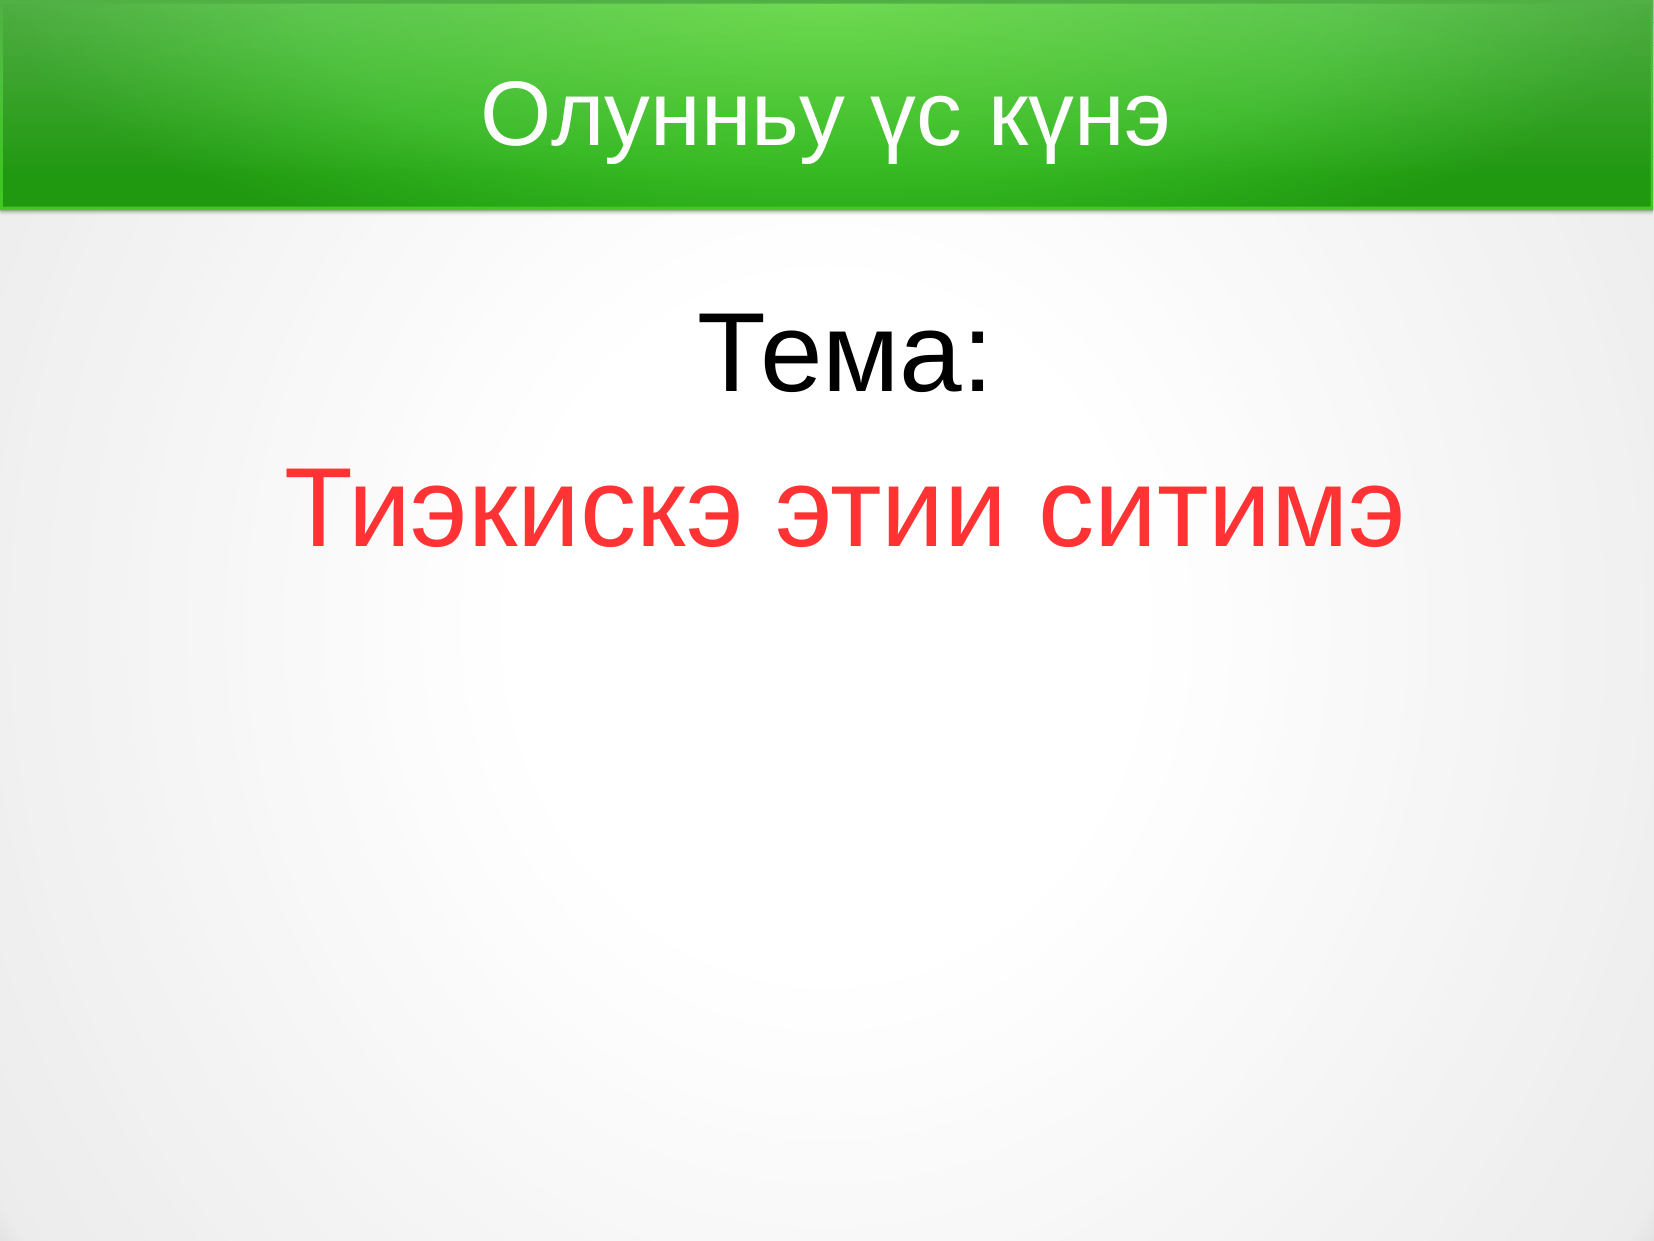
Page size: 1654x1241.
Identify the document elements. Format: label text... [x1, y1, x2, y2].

list Тема: Тиэкискэ этии ситимэ [82, 290, 1538, 1010]
title Олунньу үс күнэ [82, 49, 1571, 179]
